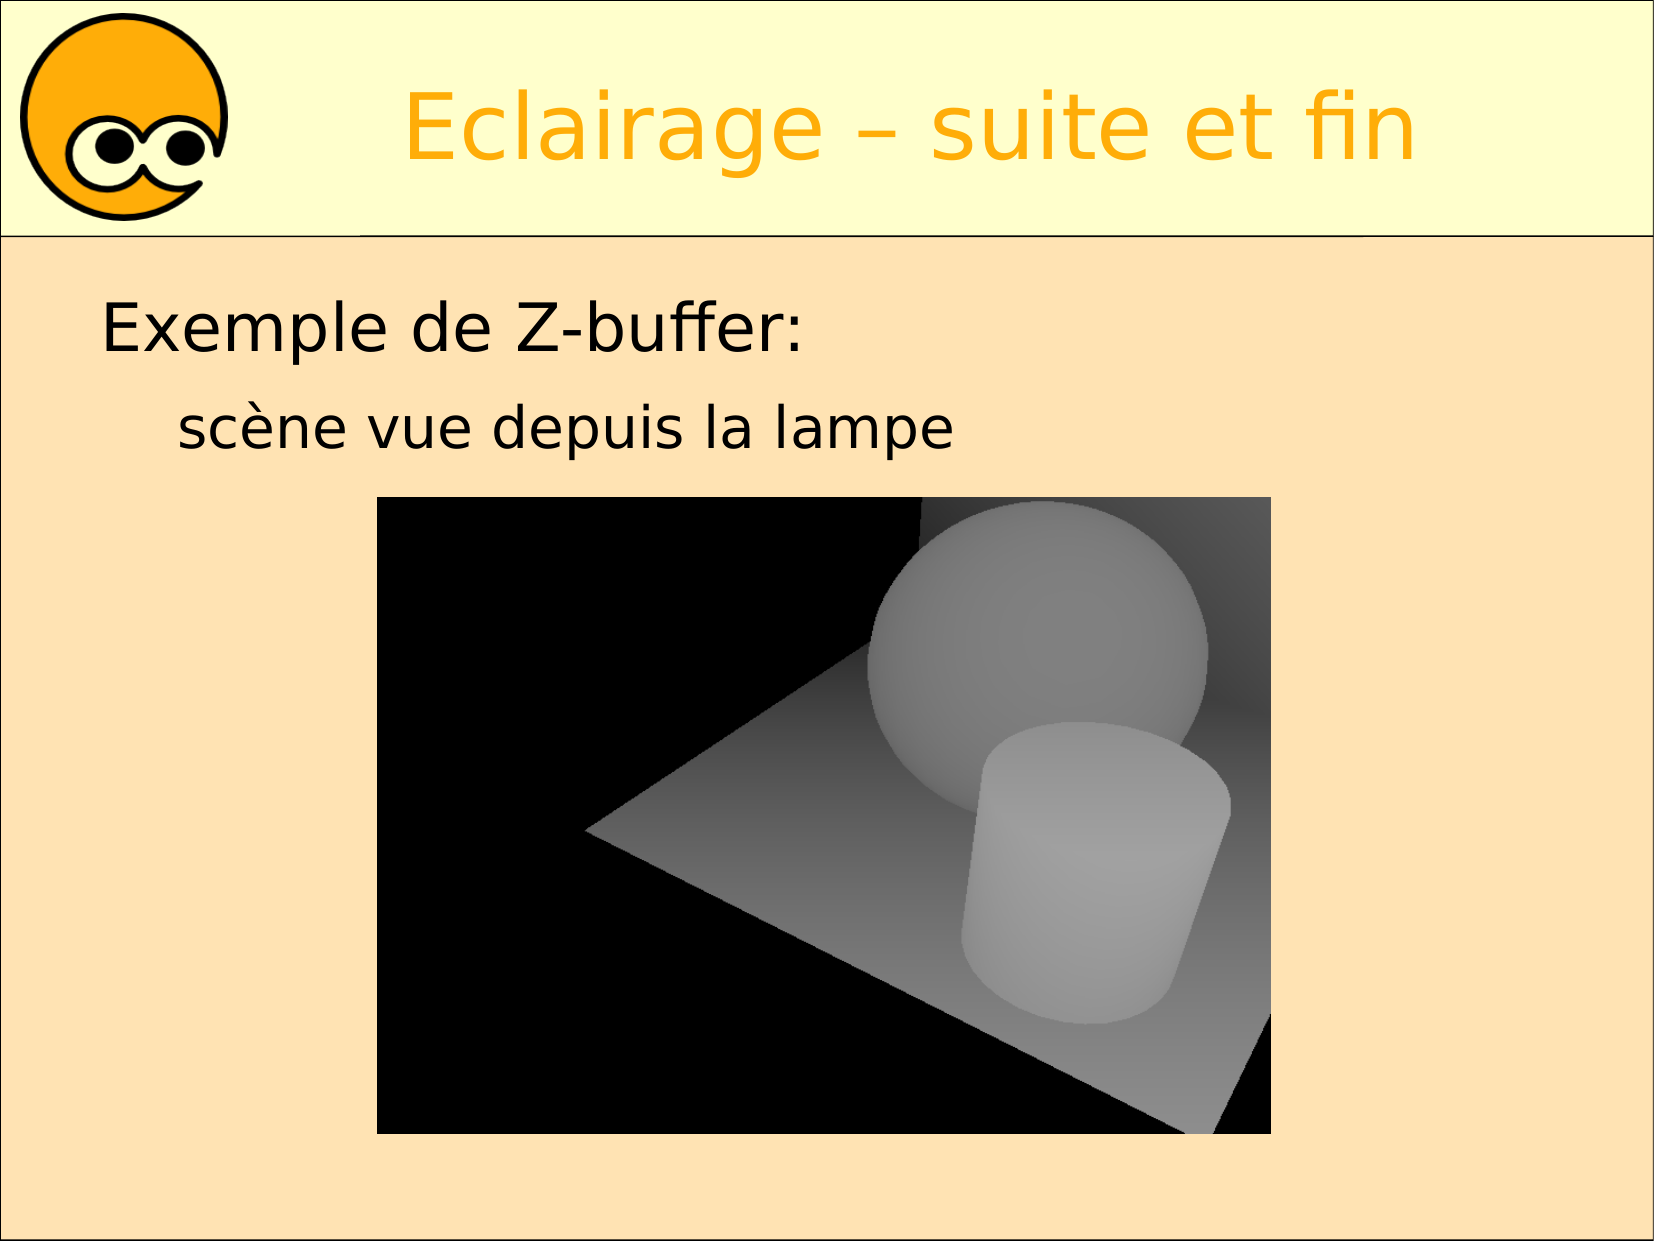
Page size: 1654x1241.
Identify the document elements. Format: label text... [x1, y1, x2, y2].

list Exemple de Z-buffer: scène vue depuis la lampe [82, 290, 1571, 1109]
picture [20, 13, 228, 221]
title Eclairage – suite et fin [252, 49, 1571, 207]
picture [377, 497, 1271, 1134]
